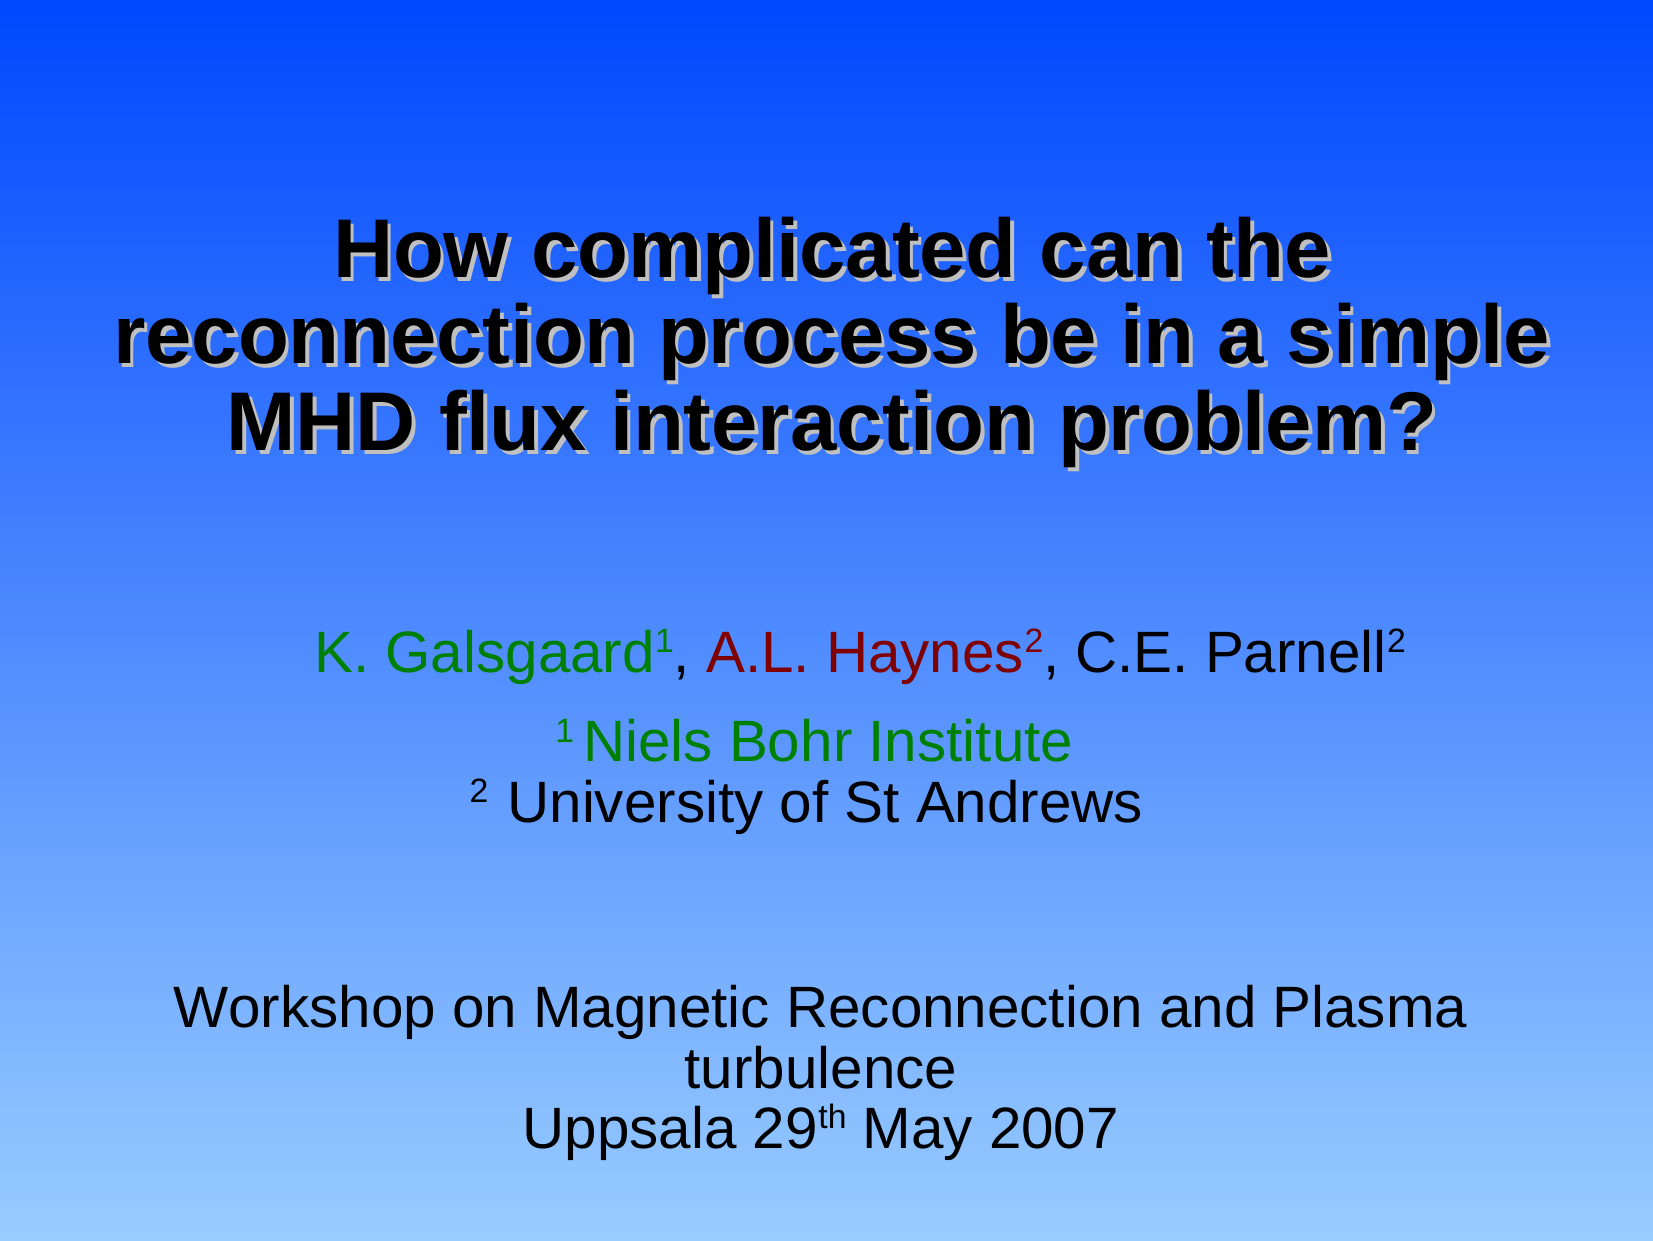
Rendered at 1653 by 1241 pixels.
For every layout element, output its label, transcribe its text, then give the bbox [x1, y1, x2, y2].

text_box 1 Niels Bohr Institute 2 University of St Andrews [413, 713, 1217, 835]
subtitle K. Galsgaard1, A.L. Haynes2, C.E. Parnell2 [106, 620, 1595, 688]
text_box Workshop on Magnetic Reconnection and Plasma turbulence Uppsala 29th May 2007 [77, 979, 1565, 1161]
title How complicated can the reconnection process be in a simple MHD flux interaction problem? [88, 154, 1577, 522]
